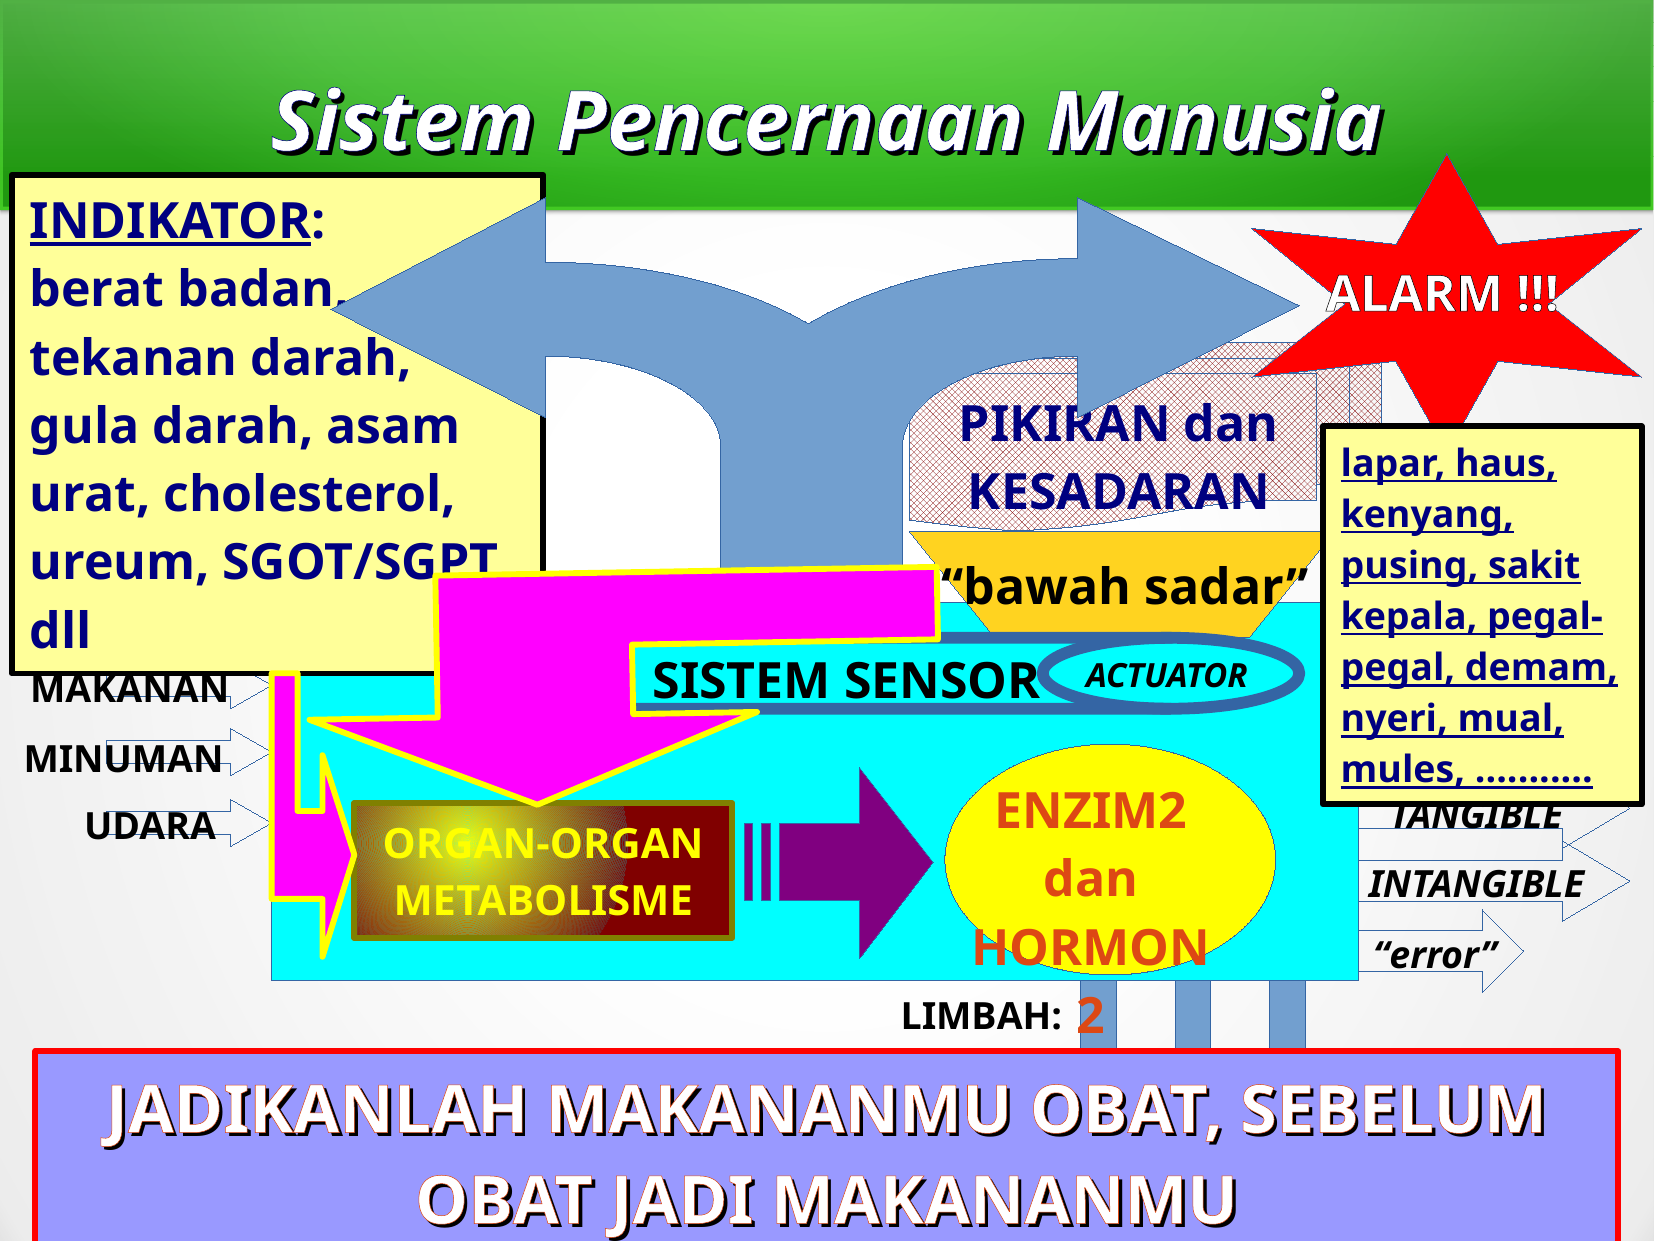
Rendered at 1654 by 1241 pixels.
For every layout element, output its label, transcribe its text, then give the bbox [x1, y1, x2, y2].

text_box LIMBAH: [885, 982, 1071, 1040]
text_box ASUPAN: [0, 592, 9, 650]
text_box ACTUATOR [999, 644, 1320, 697]
text_box JADIKANLAH MAKANANMU OBAT, SEBELUM OBAT JADI MAKANANMU [35, 1051, 1619, 1223]
text_box [1080, 1003, 1094, 1025]
text_box [1107, 697, 1235, 702]
text_box TANGIBLE [1346, 807, 1607, 841]
text_box [909, 532, 1320, 543]
text_box PIKIRAN dan KESADARAN [909, 380, 1329, 532]
text_box INDIKATOR: berat badan, tekanan darah, gula darah, asam urat, cholesterol, ureum, SGOT/SGPT, dll [11, 174, 544, 532]
text_box “bawah sadar” [915, 543, 1320, 615]
text_box lapar, haus, kenyang, pusing, sakit kepala, pegal-pegal, demam, nyeri, mual, mules, ........... [1322, 426, 1642, 742]
text_box UDARA [61, 791, 239, 849]
text_box MINUMAN [0, 724, 248, 783]
text_box ALARM !!! [1311, 250, 1576, 321]
text_box INTANGIBLE [1346, 850, 1607, 910]
text_box ENZIM2 dan HORMON2 [956, 767, 1247, 975]
text_box [1251, 153, 1642, 282]
text_box “error” [1358, 921, 1536, 993]
text_box MAKANAN [0, 655, 260, 713]
title Sistem Pencernaan Manusia [82, 47, 1571, 189]
text_box SISTEM SENSOR [637, 637, 1057, 721]
text_box [271, 197, 1642, 1048]
text_box ORGAN-ORGAN METABOLISME [354, 803, 733, 918]
text_box [1057, 697, 1068, 702]
